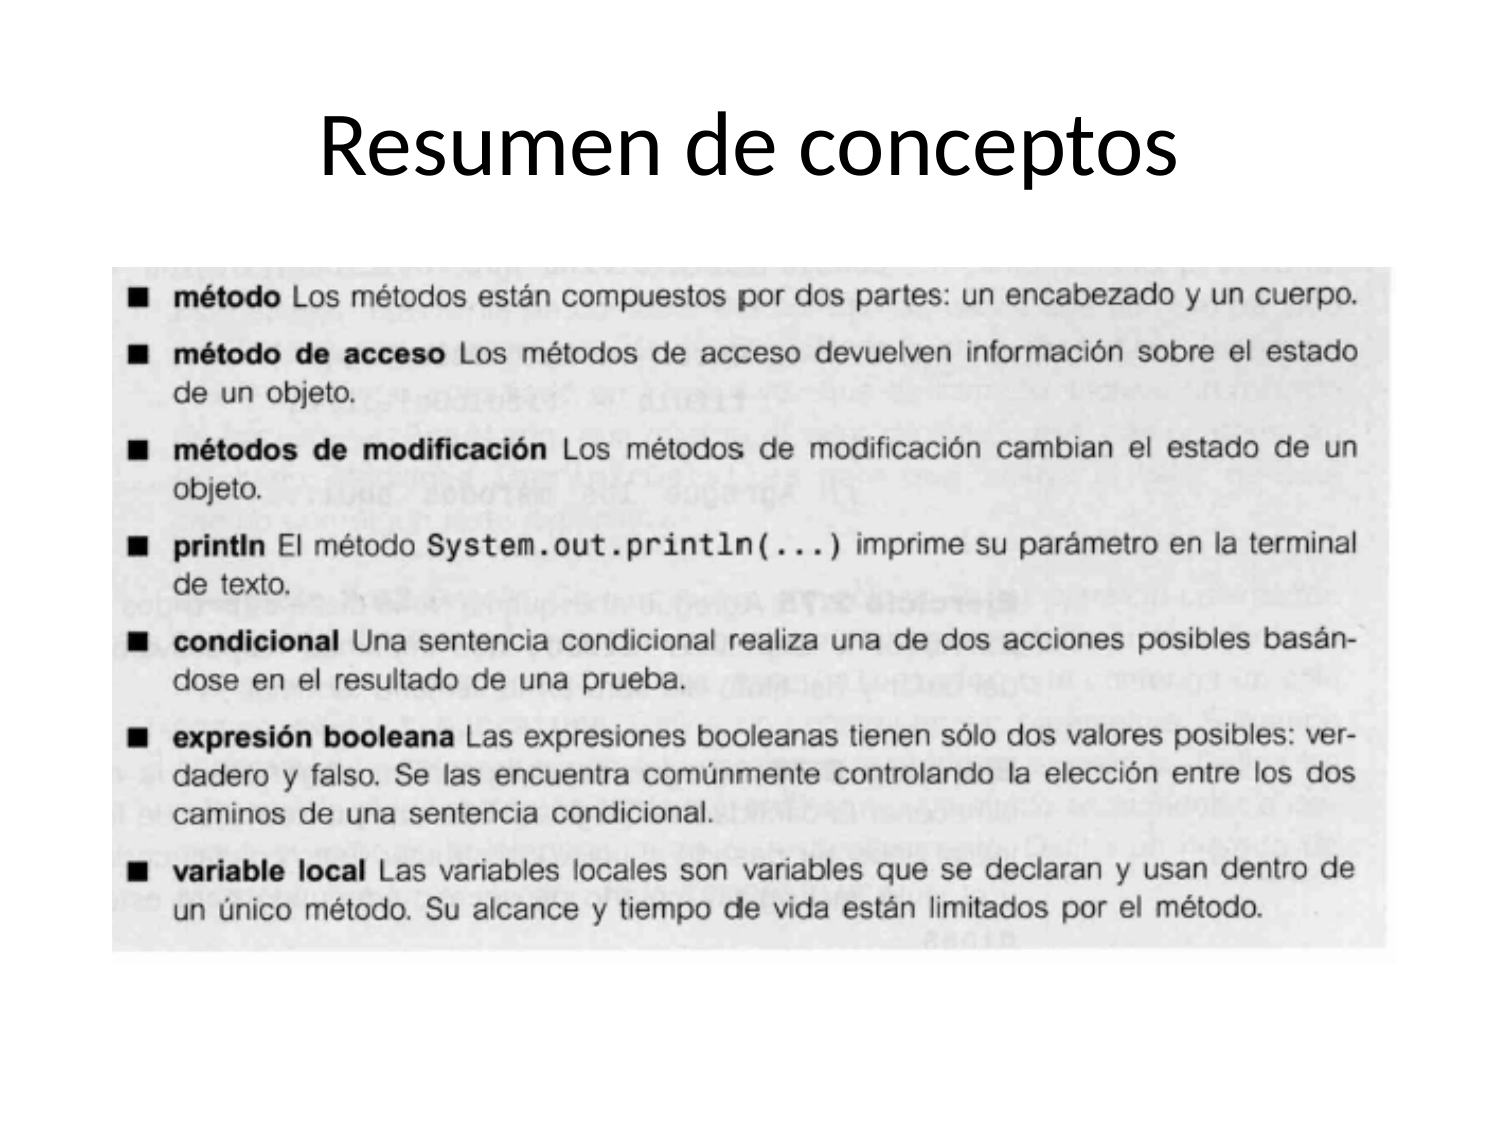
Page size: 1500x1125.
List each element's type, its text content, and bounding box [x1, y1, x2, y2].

title Resumen de conceptos [75, 45, 1426, 233]
picture [112, 267, 1396, 965]
